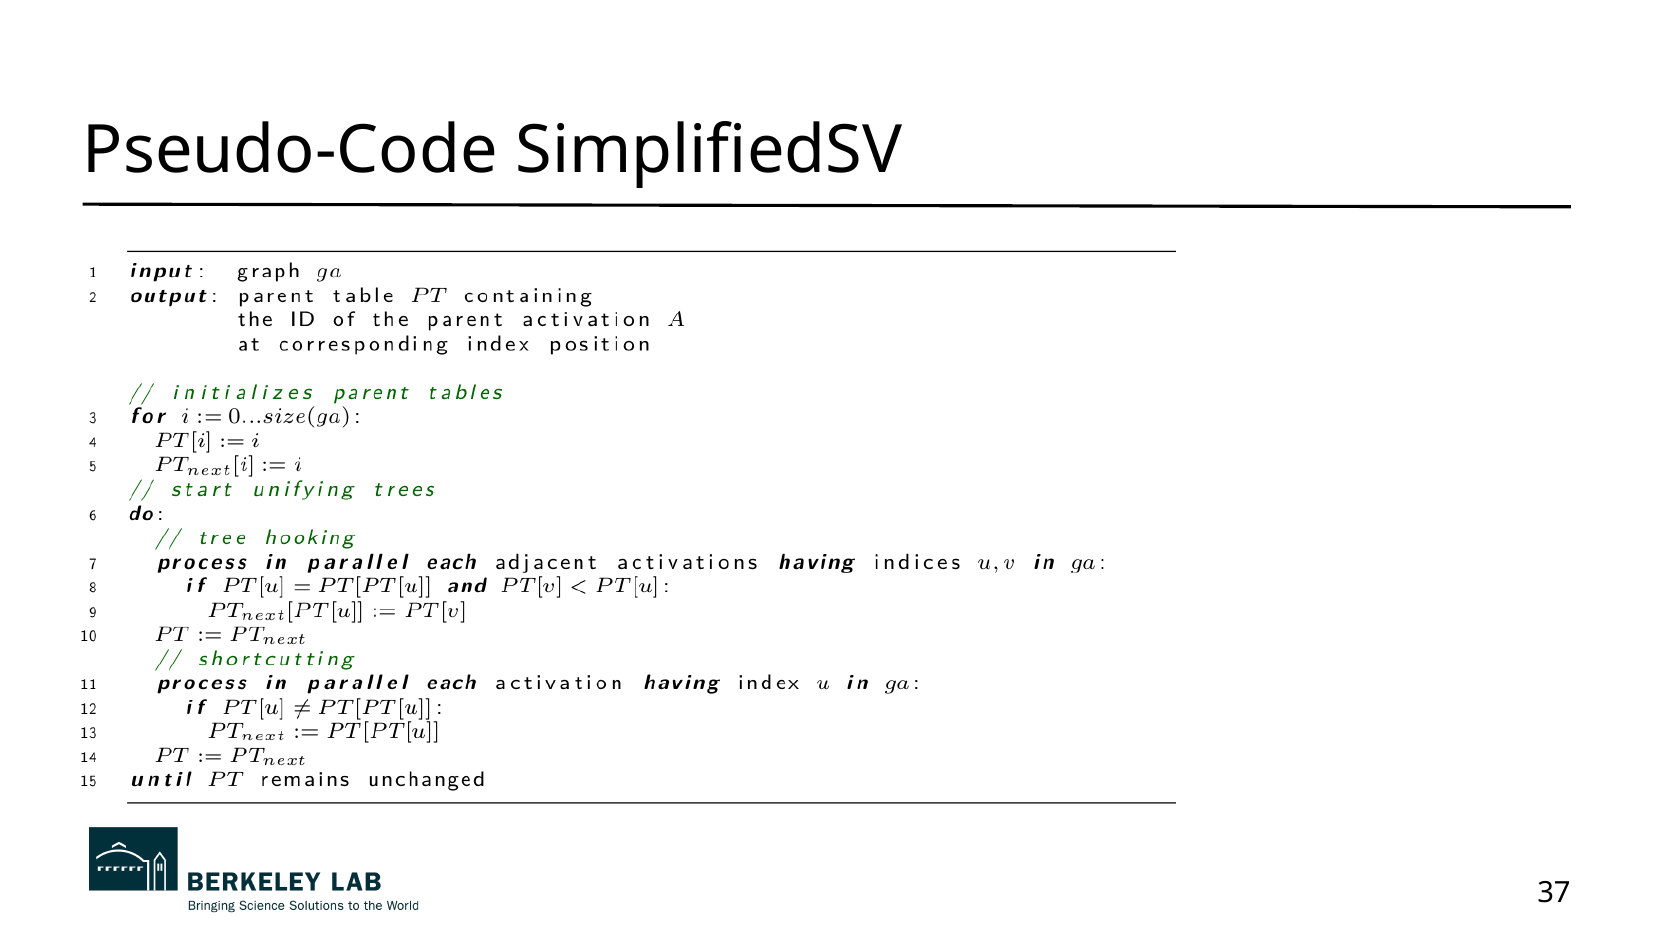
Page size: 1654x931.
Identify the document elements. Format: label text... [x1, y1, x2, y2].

title Pseudo-Code SimplifiedSV [82, 37, 1571, 193]
picture [71, 239, 1176, 930]
